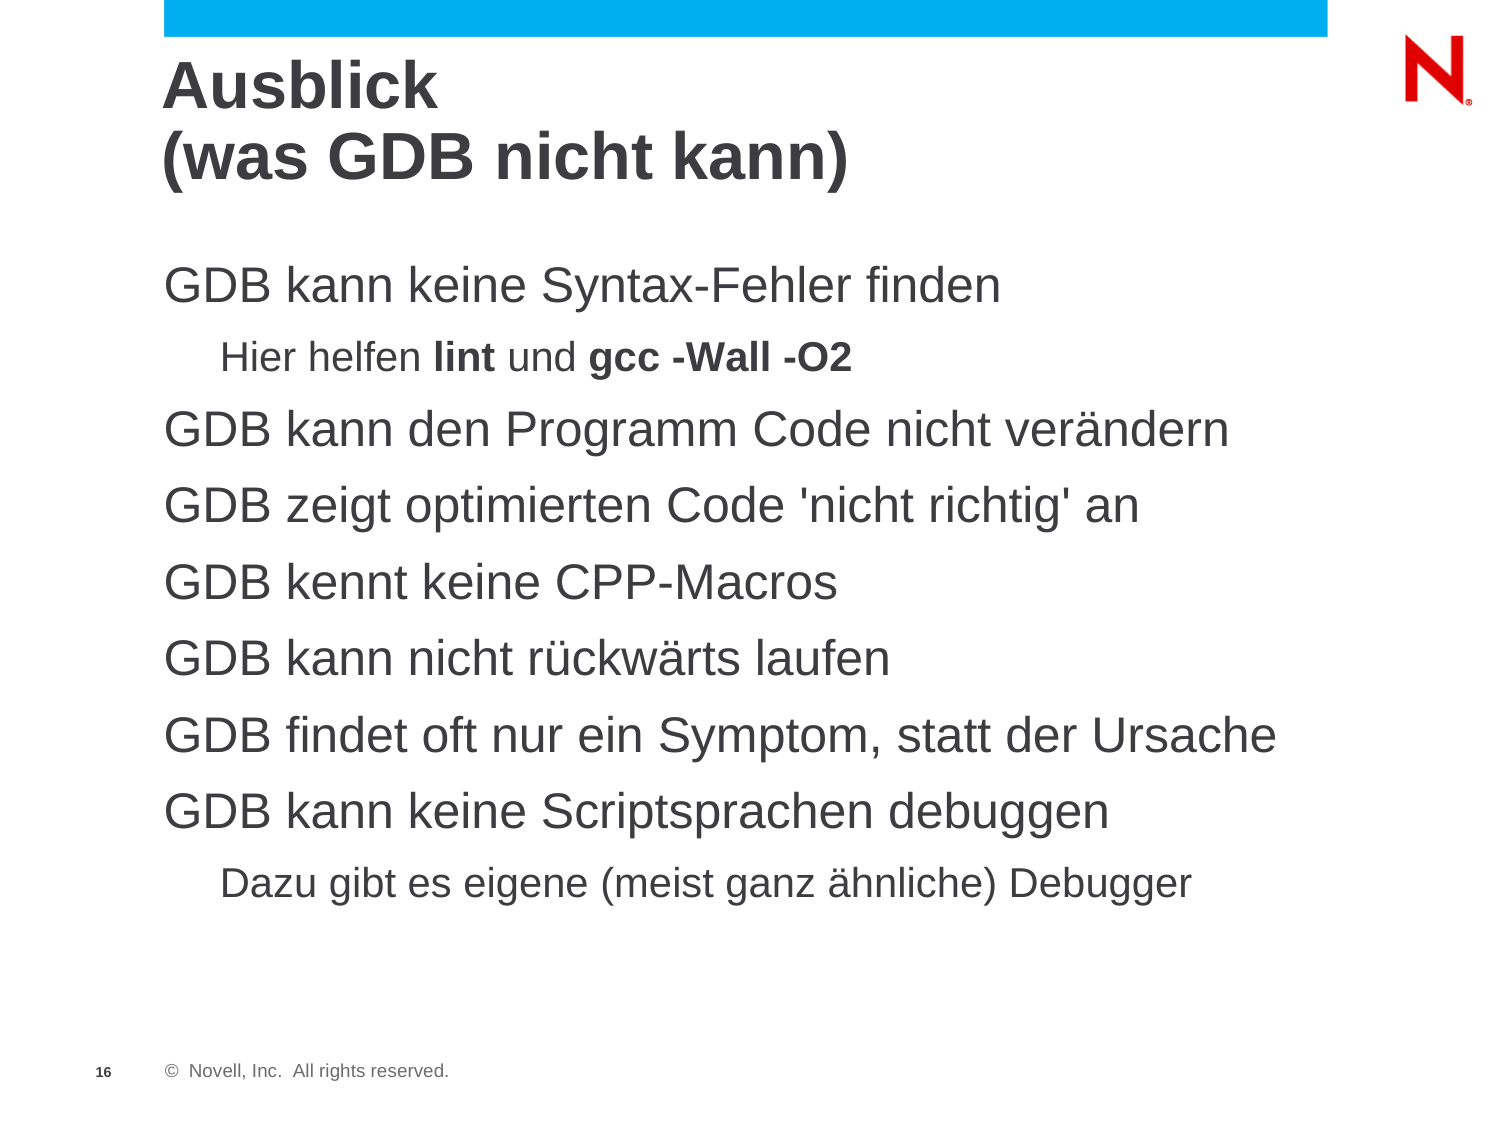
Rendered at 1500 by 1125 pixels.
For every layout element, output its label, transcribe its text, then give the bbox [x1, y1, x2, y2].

picture [1403, 32, 1473, 107]
list GDB kann keine Syntax-Fehler finden Hier helfen lint und gcc -Wall -O2 GDB kann den Programm Code nicht verändern GDB zeigt optimierten Code 'nicht richtig' an GDB kennt keine CPP-Macros GDB kann nicht rückwärts laufen GDB findet oft nur ein Symptom, statt der Ursache GDB kann keine Scriptsprachen debuggen Dazu gibt es eigene (meist ganz ähnliche) Debugger [163, 254, 1404, 986]
title Ausblick (was GDB nicht kann) [161, 41, 1383, 205]
